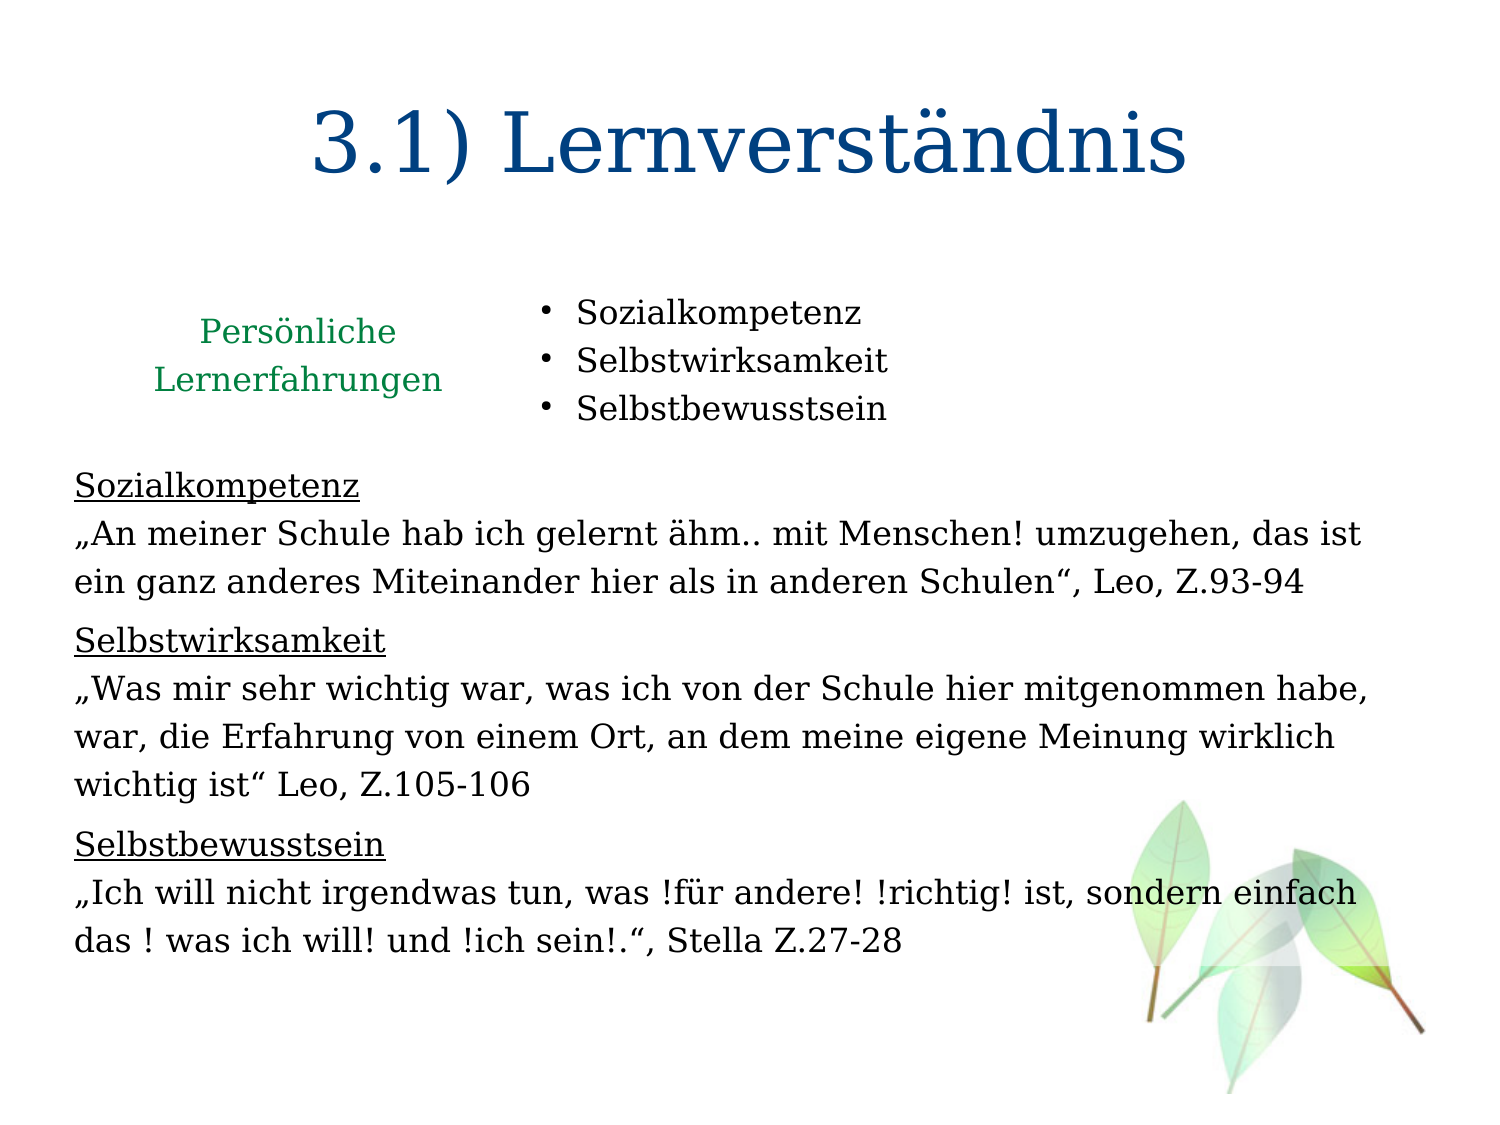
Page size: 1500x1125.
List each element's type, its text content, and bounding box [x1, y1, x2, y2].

text_box Sozialkompetenz Selbstwirksamkeit Selbstbewusstsein [490, 236, 1408, 448]
text_box Sozialkompetenz „An meiner Schule hab ich gelernt ähm.. mit Menschen! umzugehen, das ist ein ganz anderes Miteinander hier als in anderen Schulen“, Leo, Z.93-94 Selbstwirksamkeit „Was mir sehr wichtig war, was ich von der Schule hier mitgenommen habe, war, die Erfahrung von einem Ort, an dem meine eigene Meinung wirklich wichtig ist“ Leo, Z.105-106 Selbstbewusstsein „Ich will nicht irgendwas tun, was !für andere! !richtig! ist, sondern einfach das ! was ich will! und !ich sein!.“, Stella Z.27-28 [59, 448, 1430, 959]
title 3.1) Lernverständnis [75, 45, 1426, 233]
text_box Persönliche Lernerfahrungen [124, 295, 473, 398]
picture [1130, 967, 1426, 1094]
